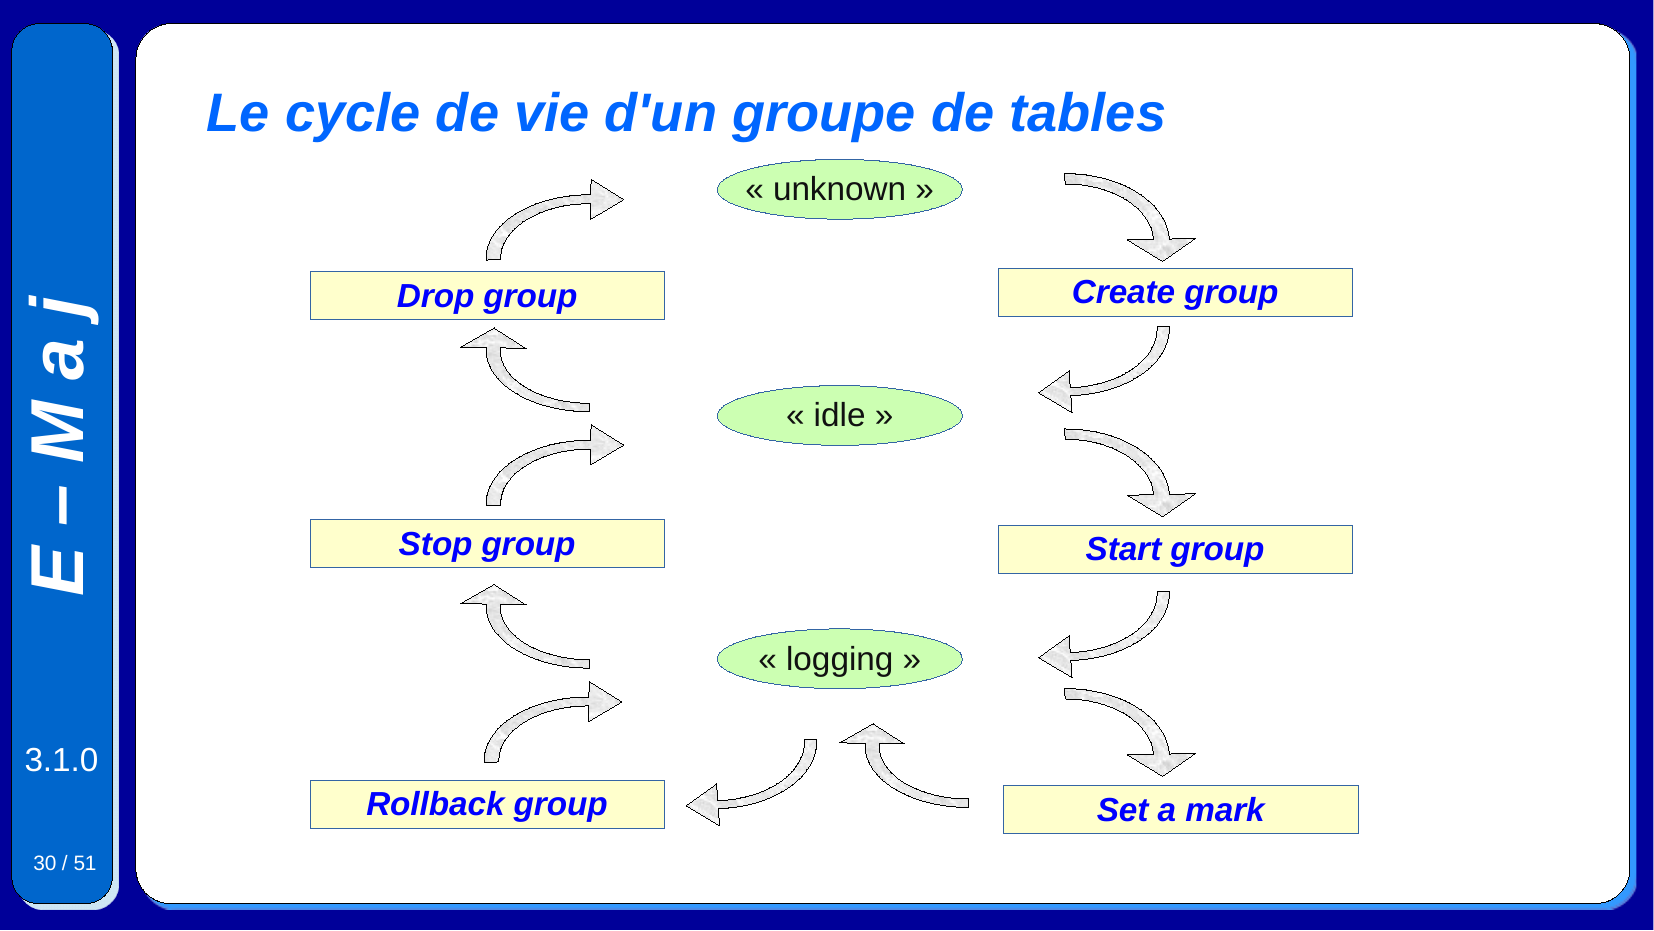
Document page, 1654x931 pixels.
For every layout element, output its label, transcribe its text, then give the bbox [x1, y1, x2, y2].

text_box [486, 424, 624, 506]
text_box [1064, 173, 1196, 262]
text_box « unknown » [717, 159, 963, 220]
text_box Start group [998, 525, 1353, 574]
text_box [460, 584, 590, 669]
text_box [1038, 591, 1170, 678]
text_box [486, 179, 624, 261]
text_box Stop group [310, 519, 665, 568]
text_box [1064, 428, 1196, 517]
text_box [686, 739, 817, 826]
text_box [460, 327, 590, 412]
text_box [1064, 688, 1196, 777]
text_box [839, 723, 969, 808]
title Le cycle de vie d'un groupe de tables [206, 34, 1593, 191]
text_box « logging » [717, 628, 963, 689]
text_box Create group [998, 268, 1353, 317]
text_box « idle » [717, 385, 963, 446]
text_box Rollback group [310, 780, 665, 829]
text_box Set a mark [1003, 785, 1359, 834]
text_box [1038, 326, 1170, 413]
text_box [484, 681, 622, 763]
text_box Drop group [310, 271, 665, 320]
